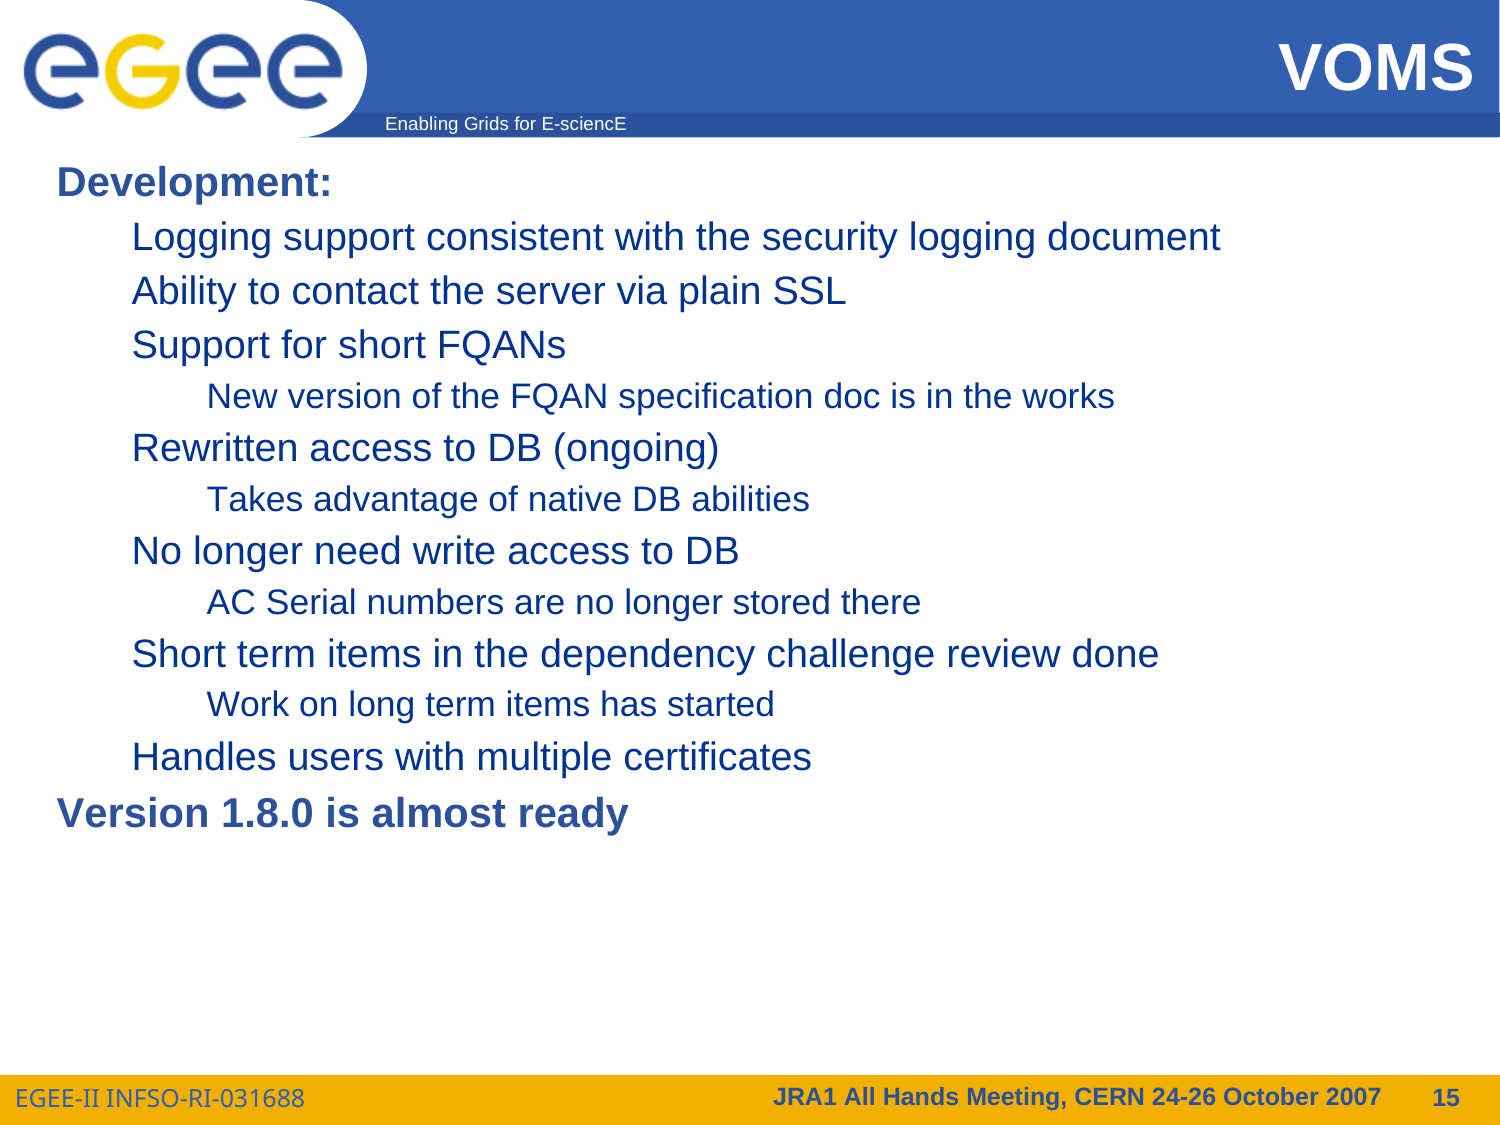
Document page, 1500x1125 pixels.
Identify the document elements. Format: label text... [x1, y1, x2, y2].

list Development: Logging support consistent with the security logging document Ability to contact the server via plain SSL Support for short FQANs New version of the FQAN specification doc is in the works Rewritten access to DB (ongoing) Takes advantage of native DB abilities No longer need write access to DB AC Serial numbers are no longer stored there Short term items in the dependency challenge review done Work on long term items has started Handles users with multiple certificates Version 1.8.0 is almost ready [56, 159, 1466, 1036]
title VOMS [369, 16, 1475, 118]
picture [18, 30, 349, 112]
